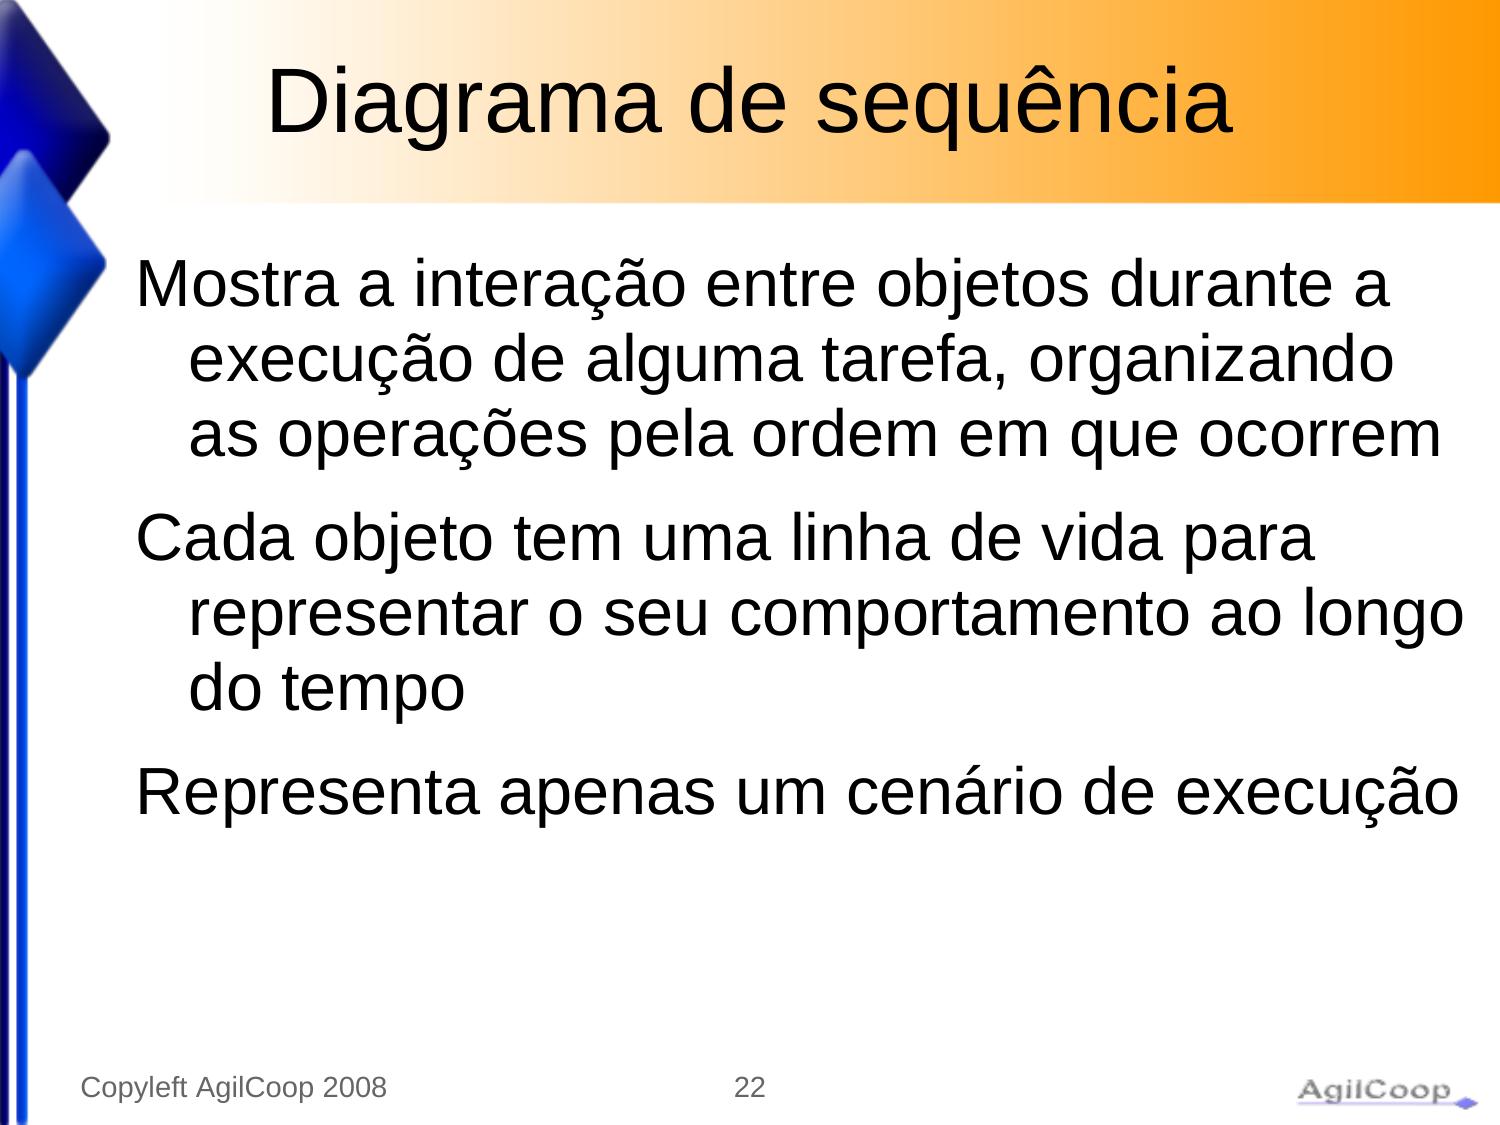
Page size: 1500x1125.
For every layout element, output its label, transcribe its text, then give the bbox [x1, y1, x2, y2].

title Diagrama de sequência [75, 7, 1425, 196]
list Mostra a interação entre objetos durante a execução de alguma tarefa, organizando as operações pela ordem em que ocorrem Cada objeto tem uma linha de vida para representar o seu comportamento ao longo do tempo Representa apenas um cenário de execução [118, 246, 1477, 1018]
picture [0, 0, 1500, 1125]
